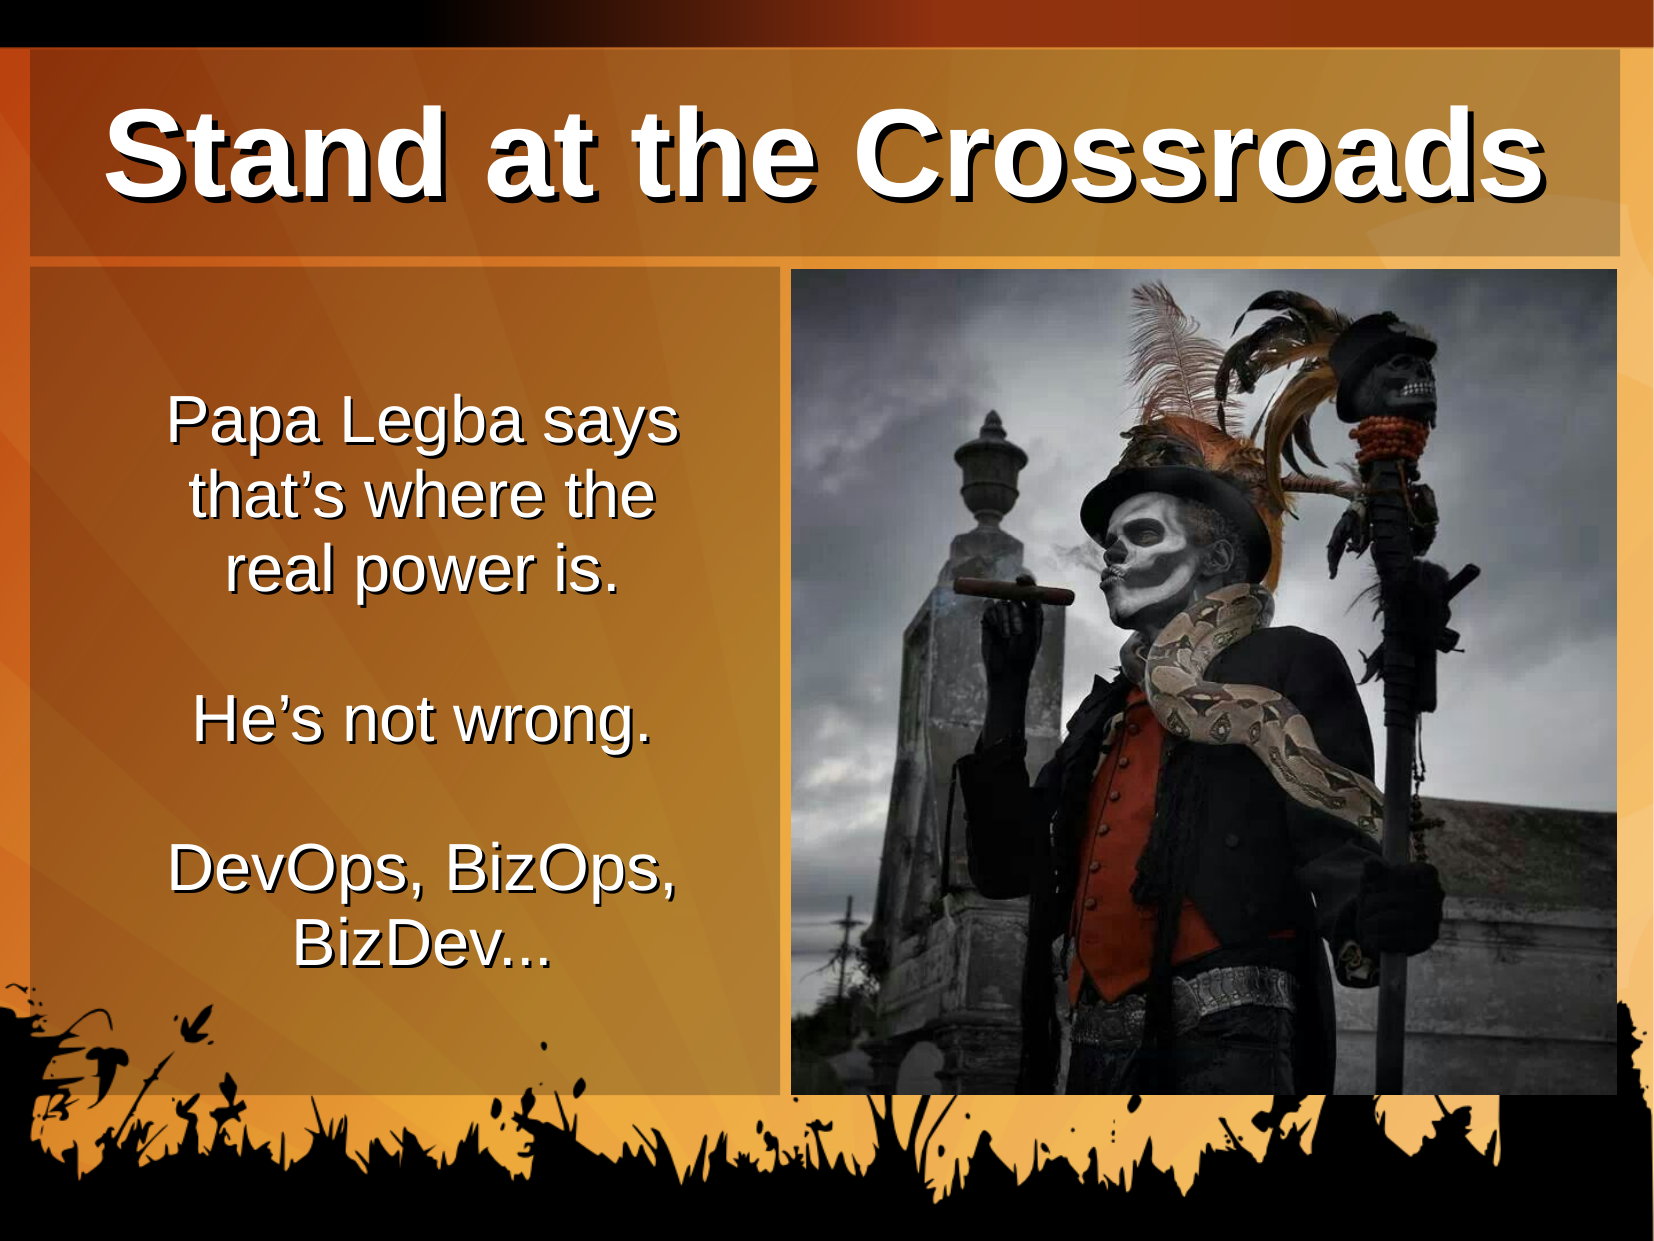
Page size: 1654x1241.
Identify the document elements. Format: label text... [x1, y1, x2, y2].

subtitle Papa Legba says that’s where the real power is. He’s not wrong. DevOps, BizOps, BizDev... [30, 266, 781, 1096]
picture [0, 0, 1654, 1241]
title Stand at the Crossroads [30, 49, 1621, 257]
